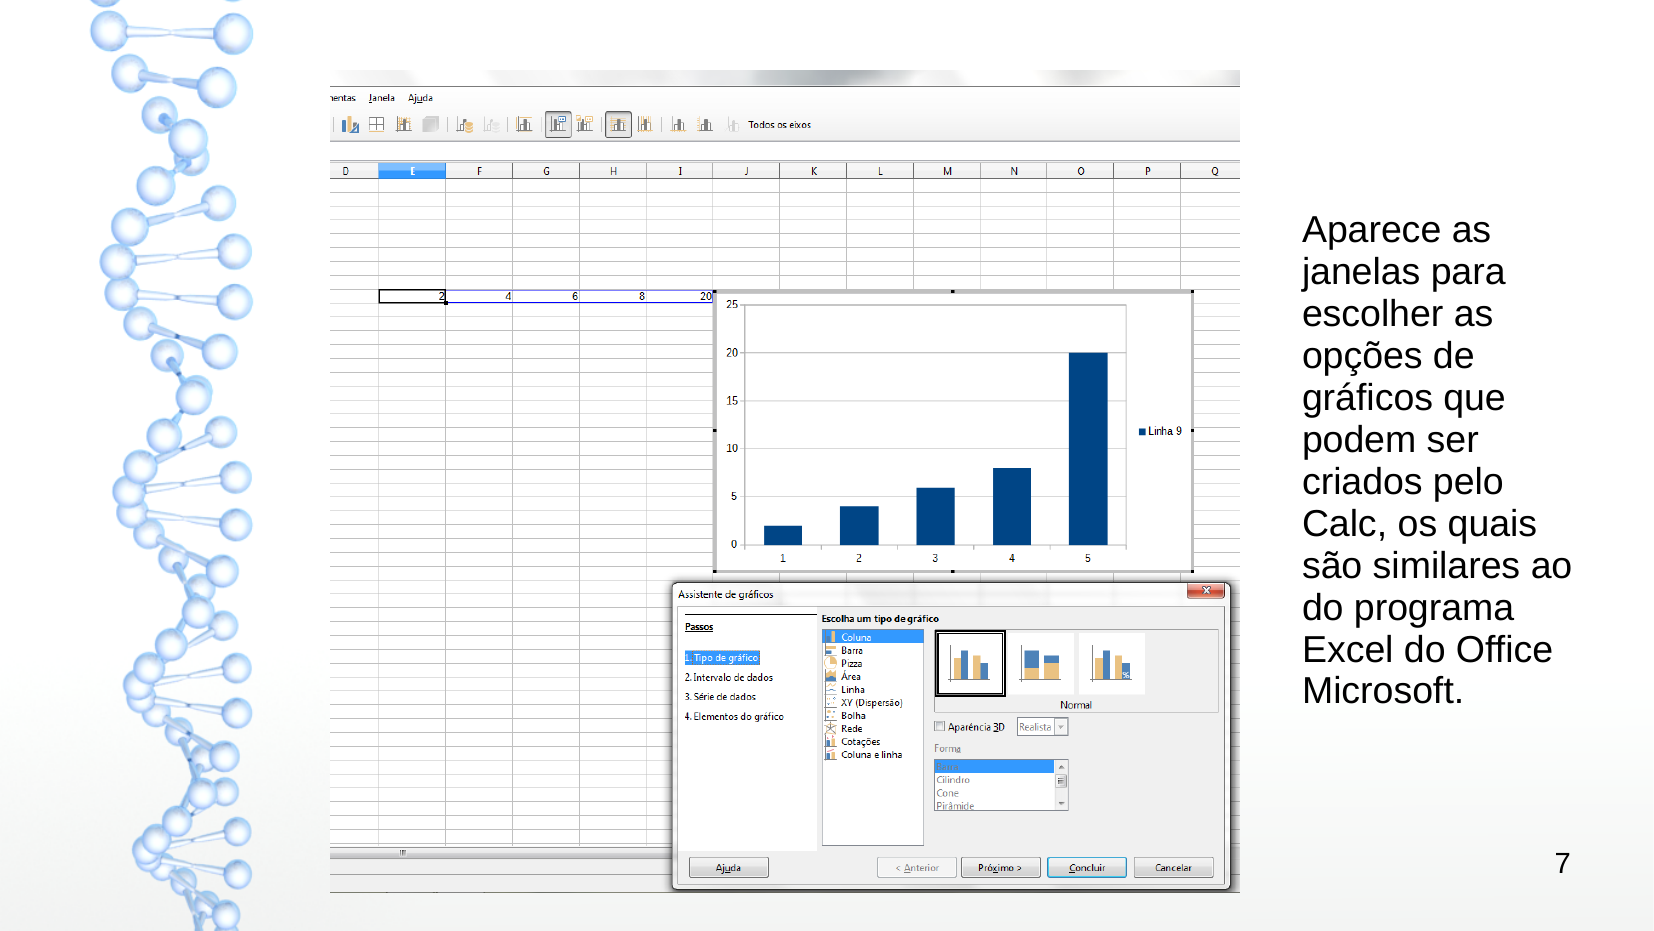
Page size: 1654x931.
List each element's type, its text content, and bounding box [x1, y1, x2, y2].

picture [0, 0, 1654, 931]
text_box Aparece as janelas para escolher as opções de gráficos que podem ser criados pelo Calc, os quais são similares ao do programa Excel do Office Microsoft. [1287, 200, 1607, 720]
